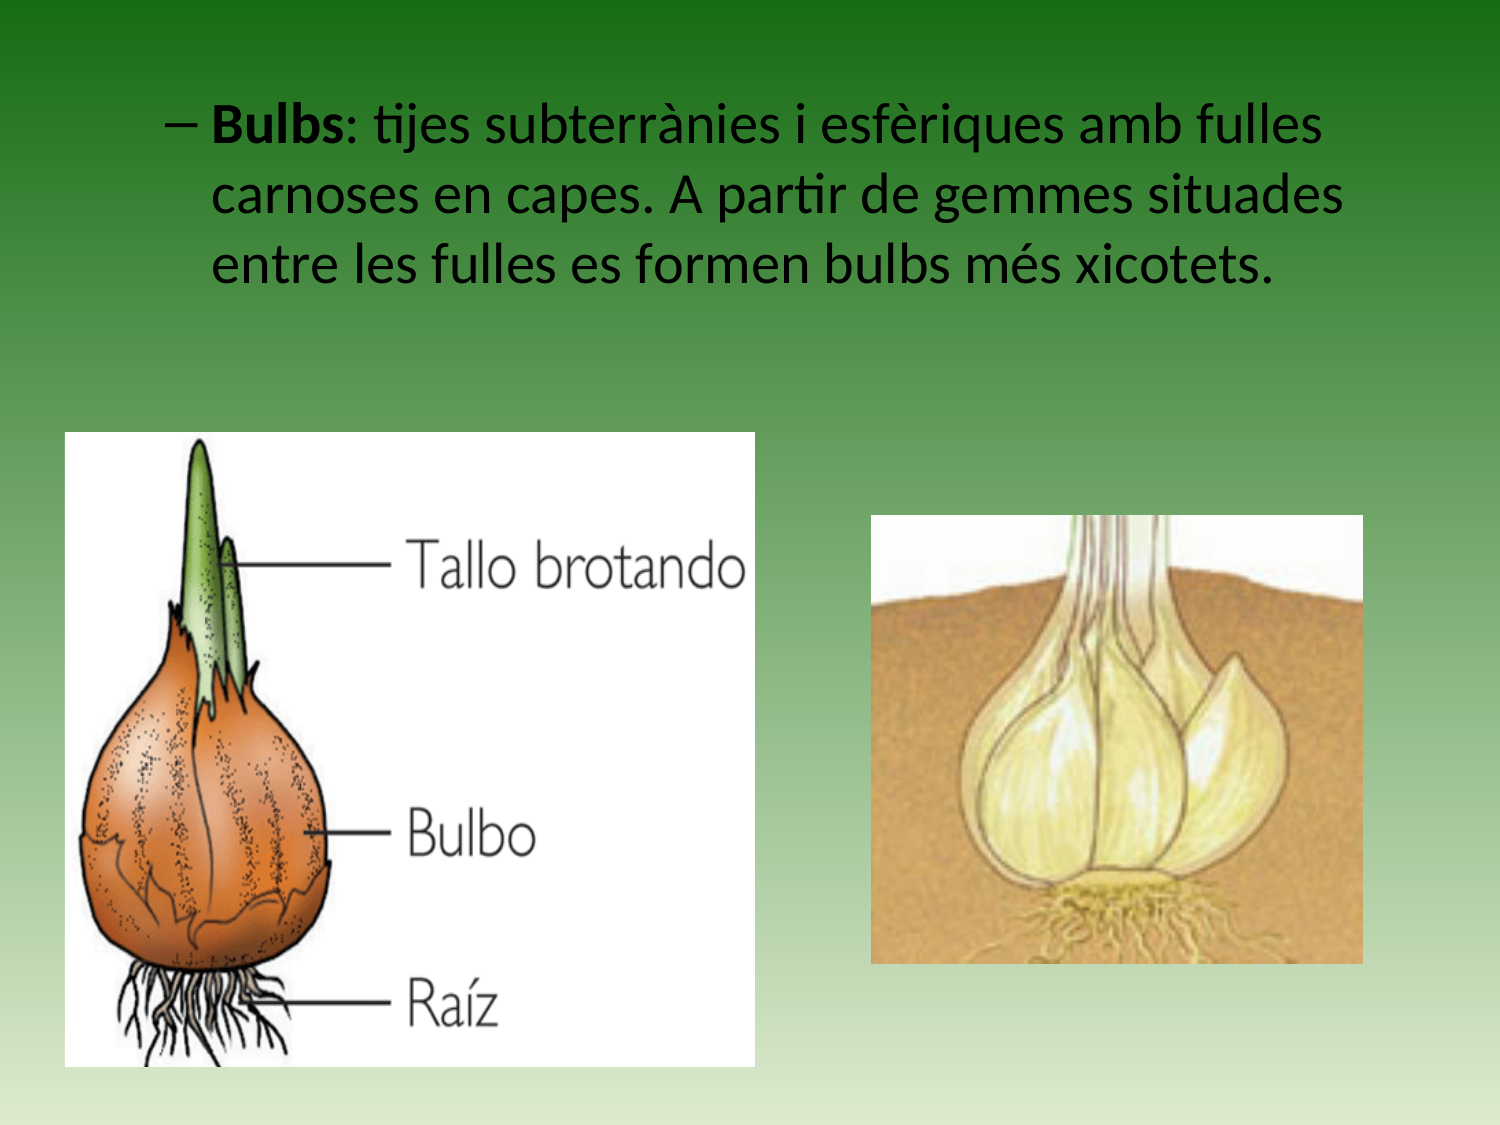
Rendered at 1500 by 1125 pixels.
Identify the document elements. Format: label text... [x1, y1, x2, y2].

list Bulbs: tijes subterrànies i esfèriques amb fulles carnoses en capes. A partir de gemmes situades entre les fulles es formen bulbs més xicotets. [75, 78, 1426, 315]
picture [871, 515, 1363, 964]
picture [64, 432, 755, 1067]
